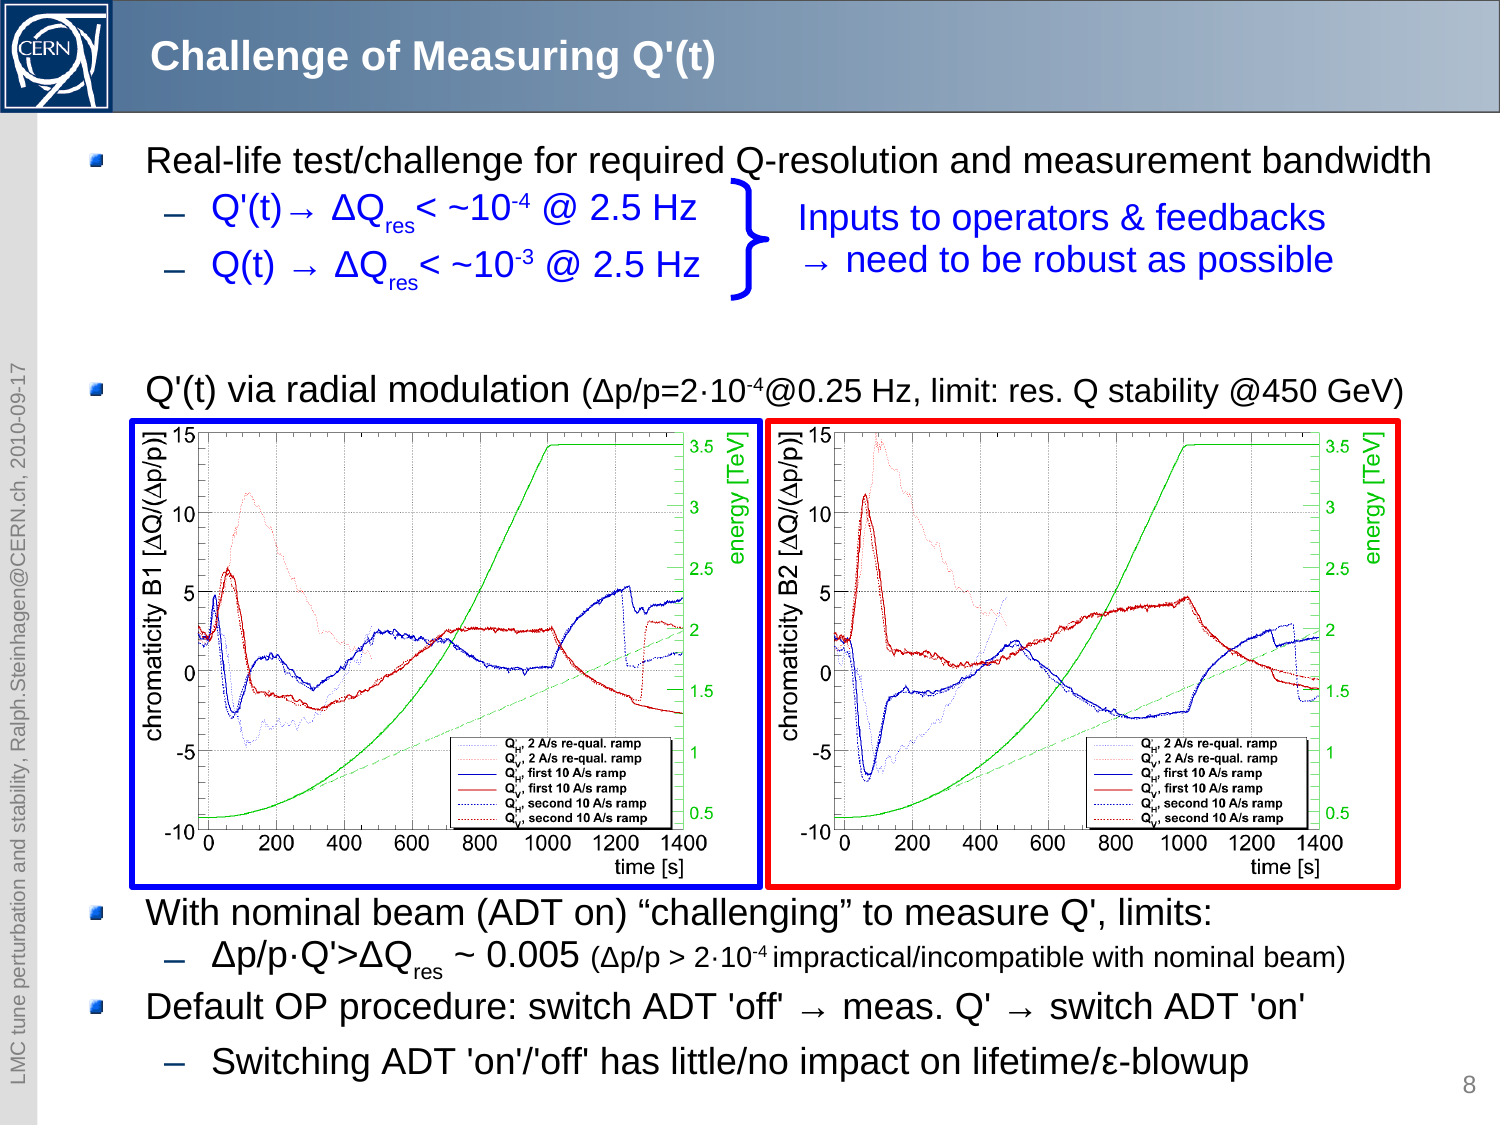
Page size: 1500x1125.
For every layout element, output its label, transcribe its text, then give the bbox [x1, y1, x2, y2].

picture [0, 0, 113, 113]
list Real-life test/challenge for required Q-resolution and measurement bandwidth Q'(t)→ ΔQres< ~10-4 @ 2.5 Hz Q(t) → ΔQres< ~10-3 @ 2.5 Hz Q'(t) via radial modulation (Δp/p=2·10-4@0.25 Hz, limit: res. Q stability @450 GeV) With nominal beam (ADT on) “challenging” to measure Q', limits: Δp/p·Q'>ΔQres ~ 0.005 (Δp/p > 2·10-4 impractical/incompatible with nominal beam) Default OP procedure: switch ADT 'off' → meas. Q' → switch ADT 'on' Switching ADT 'on'/'off' has little/no impact on lifetime/ε-blowup [89, 137, 1440, 1083]
picture [135, 423, 758, 885]
title Challenge of Measuring Q'(t) [150, 7, 1463, 106]
text_box Inputs to operators & feedbacks → need to be robust as possible [782, 188, 1374, 288]
picture [771, 423, 1396, 885]
